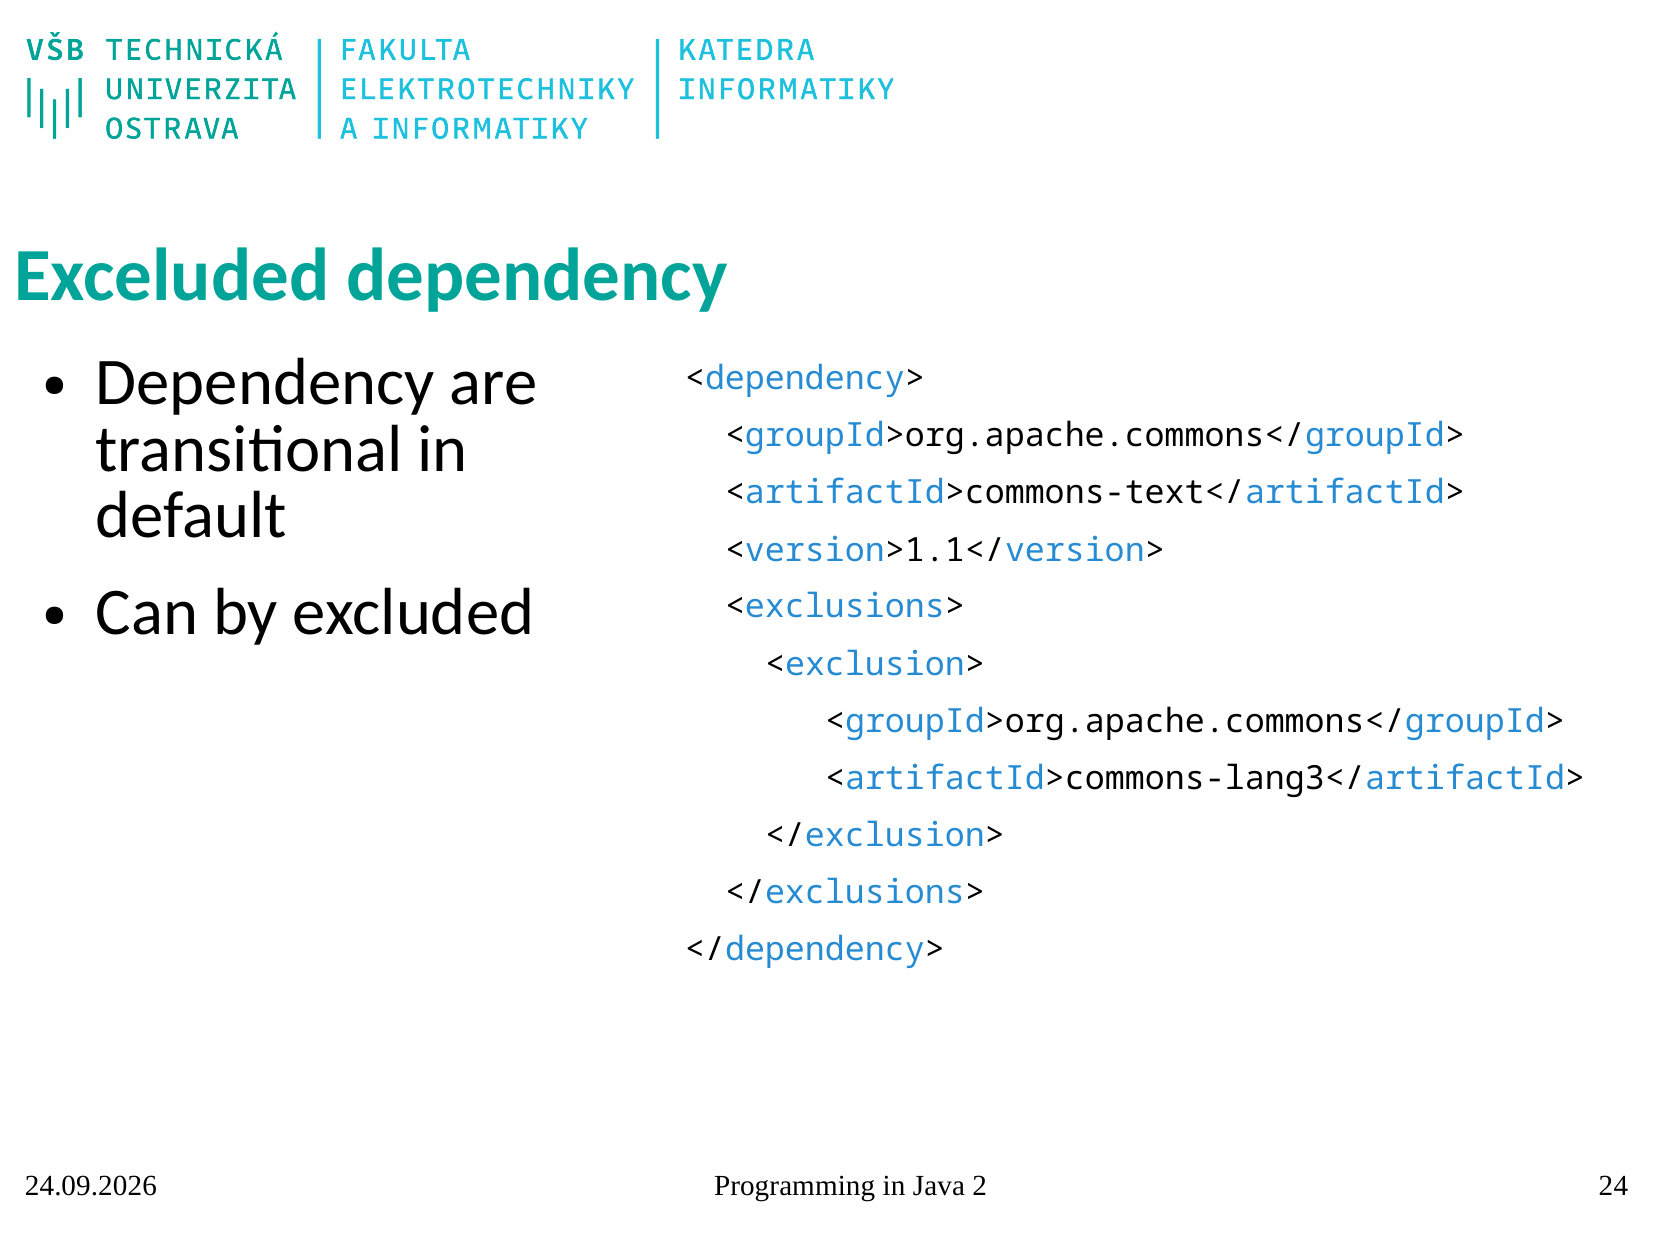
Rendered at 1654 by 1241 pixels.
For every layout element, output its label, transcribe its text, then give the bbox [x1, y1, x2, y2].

list Dependency are transitional in default Can by excluded [24, 354, 662, 1146]
title Exceluded dependency [14, 165, 1619, 319]
list <dependency> <groupId>org.apache.commons</groupId> <artifactId>commons-text</artifactId> <version>1.1</version> <exclusions> <exclusion> <groupId>org.apache.commons</groupId> <artifactId>commons-lang3</artifactId> </exclusion> </exclusions> </dependency> [685, 354, 1630, 1146]
picture [26, 31, 894, 139]
